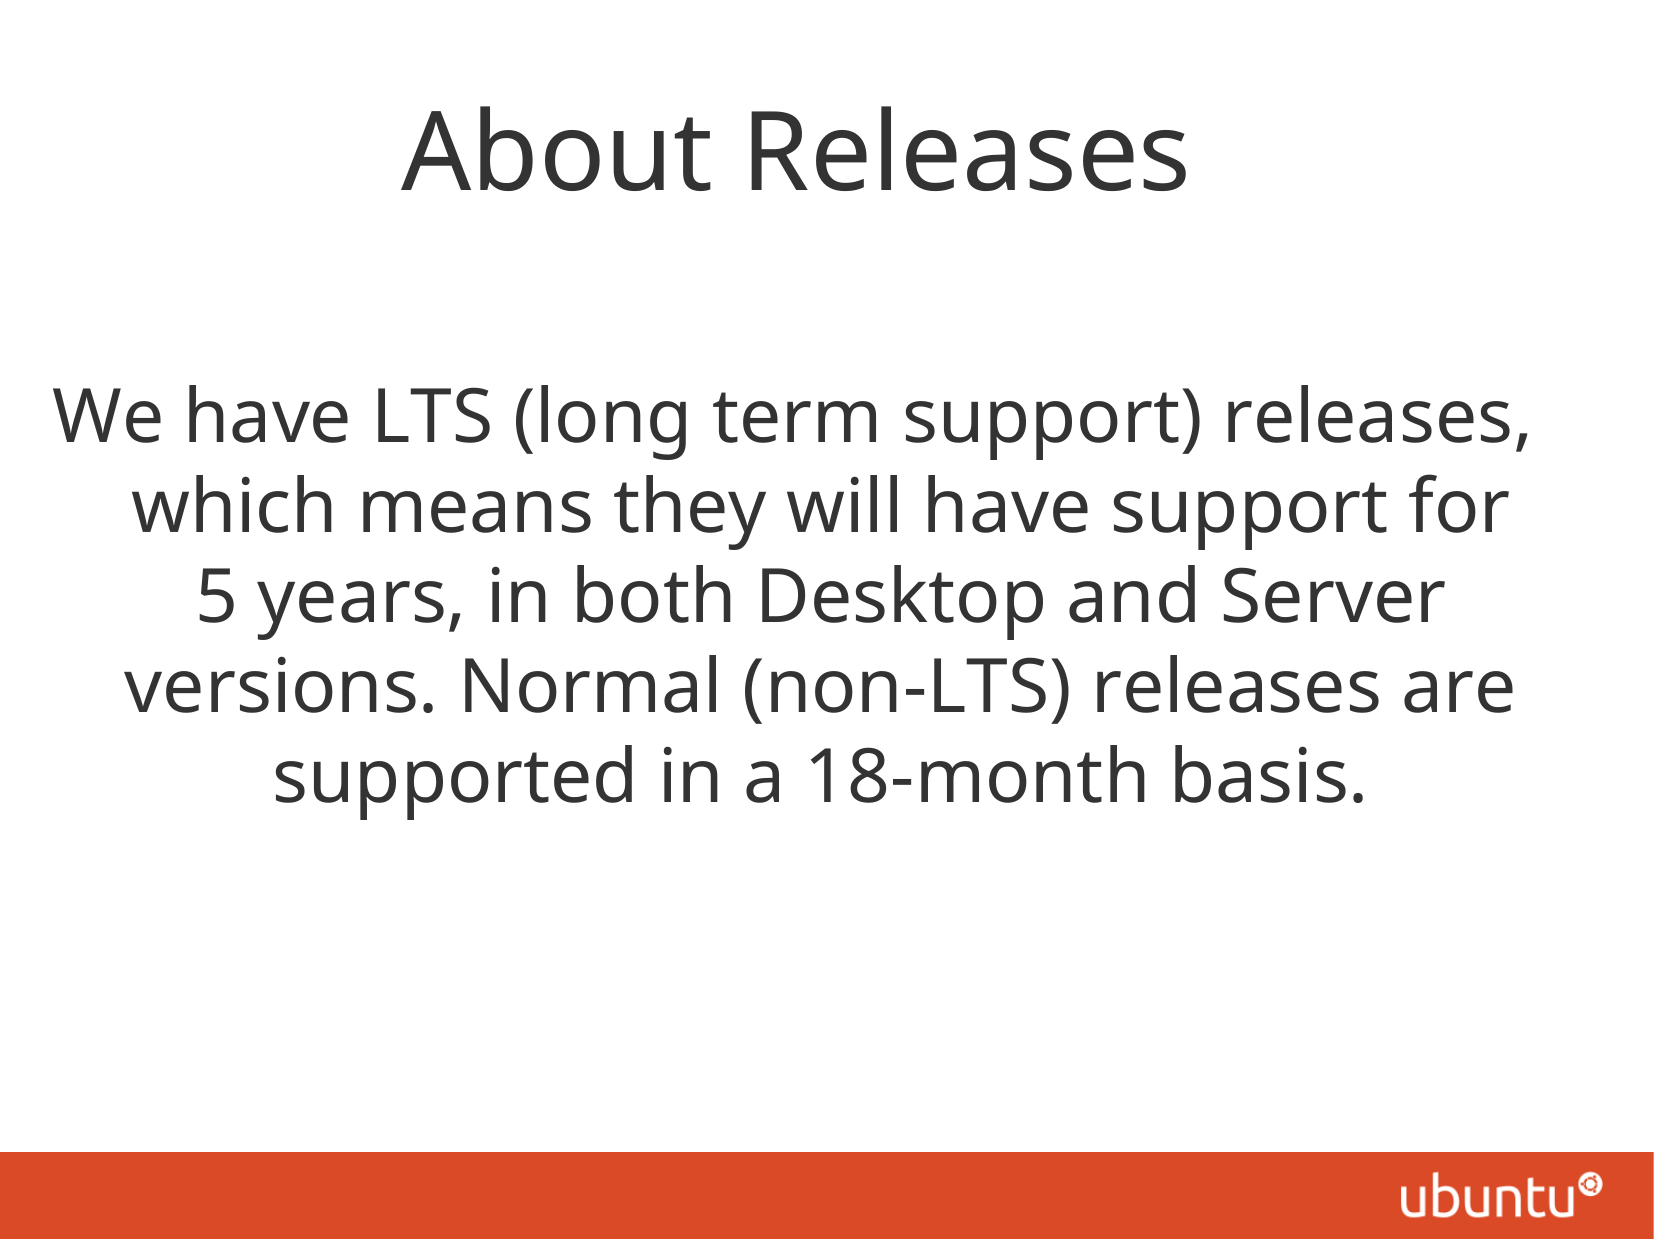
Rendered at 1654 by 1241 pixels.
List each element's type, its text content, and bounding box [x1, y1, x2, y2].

list We have LTS (long term support) releases, which means they will have support for 5 years, in both Desktop and Server versions. Normal (non-LTS) releases are supported in a 18-month basis. [37, 268, 1549, 1088]
title About Releases [18, 47, 1576, 263]
picture [0, 1152, 1654, 1239]
